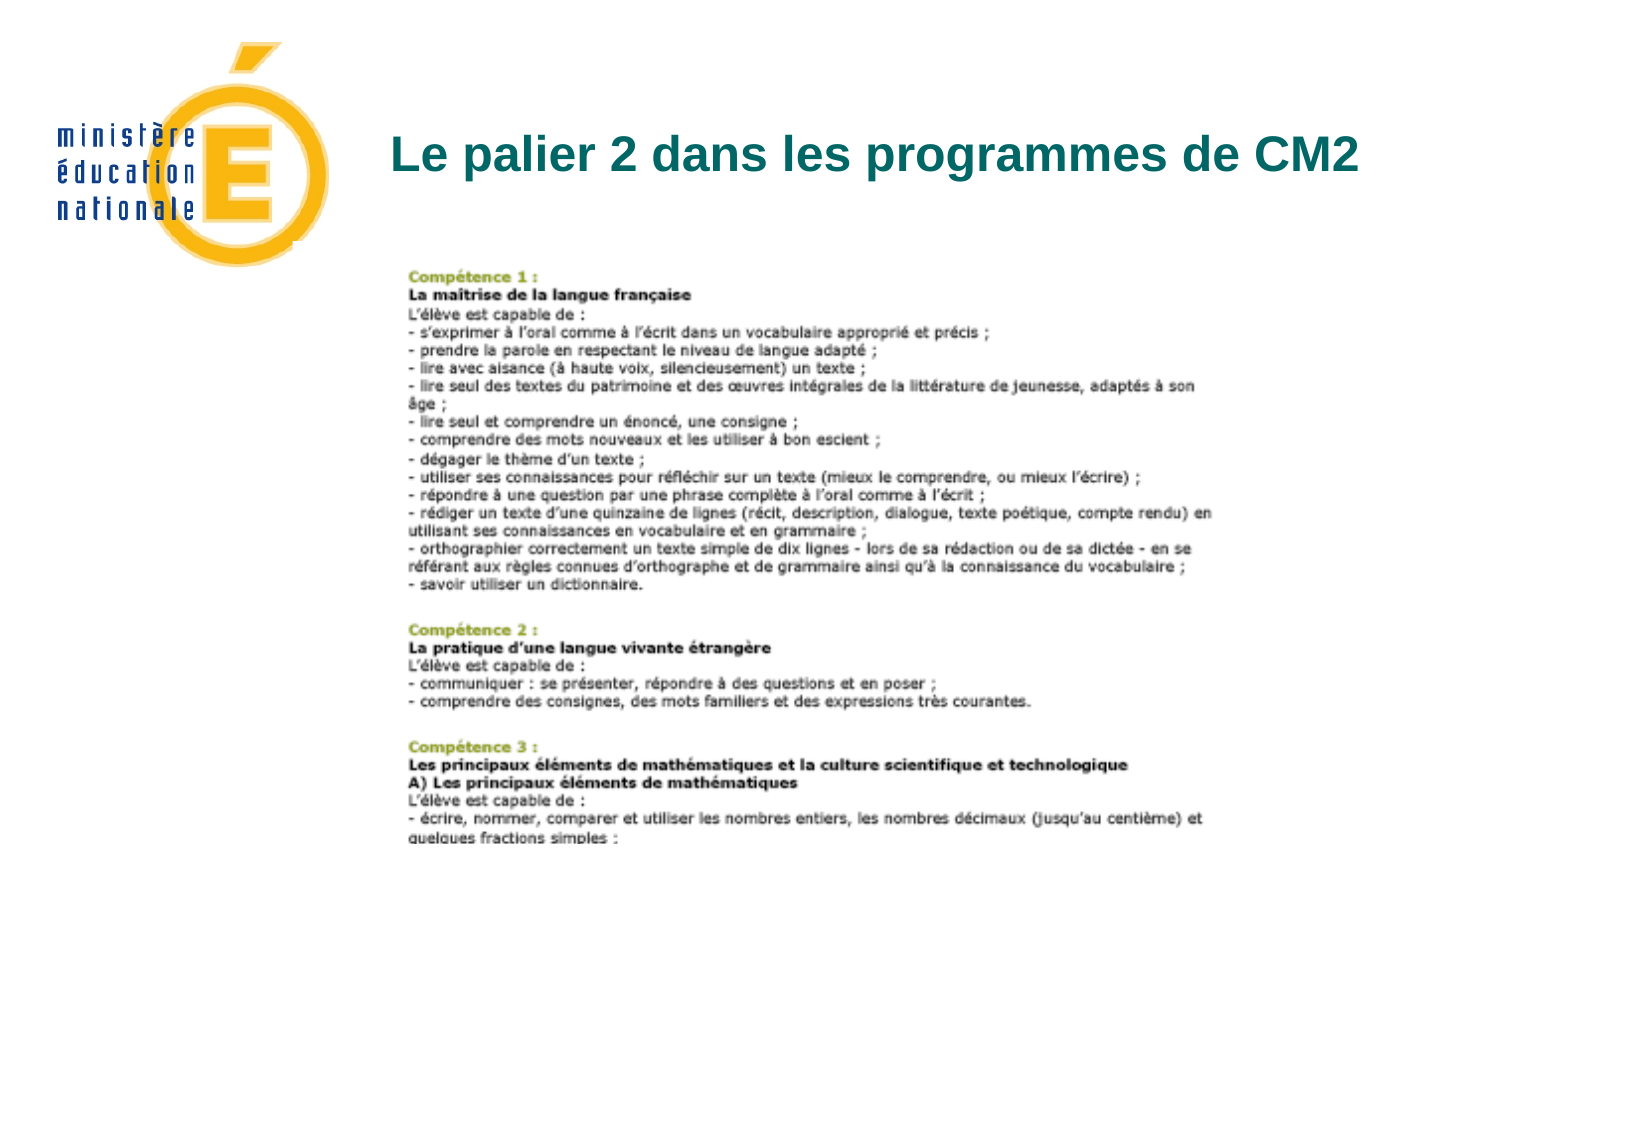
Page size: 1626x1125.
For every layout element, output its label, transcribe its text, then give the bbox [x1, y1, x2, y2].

picture [56, 42, 1266, 844]
text_box Le palier 2 dans les programmes de CM2 [375, 113, 1439, 208]
